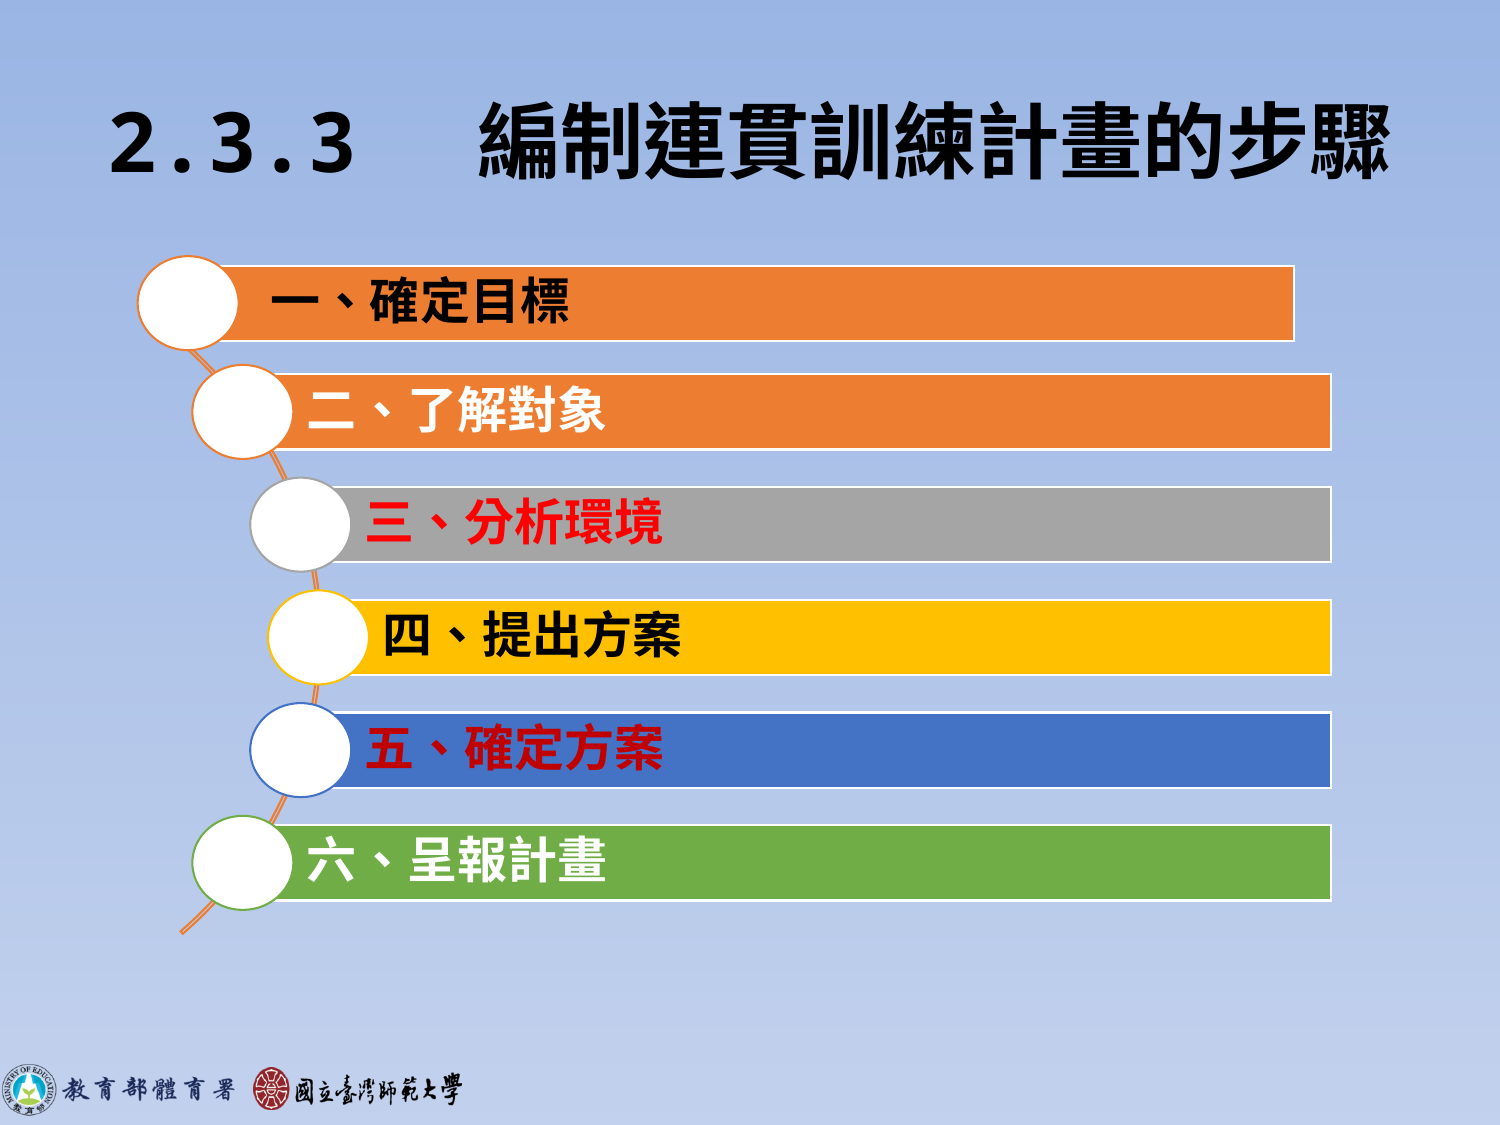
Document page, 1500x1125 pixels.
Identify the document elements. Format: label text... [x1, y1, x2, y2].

text_box 六、呈報計畫 [274, 825, 1332, 901]
text_box [267, 590, 369, 685]
text_box [250, 477, 352, 572]
text_box 一、確定目標 [219, 265, 1295, 341]
text_box 三、分析環境 [332, 487, 1332, 563]
text_box 二、了解對象 [274, 374, 1332, 450]
text_box 四、提出方案 [349, 599, 1332, 676]
text_box [192, 364, 294, 459]
text_box 五、確定方案 [332, 712, 1332, 788]
text_box [137, 256, 239, 351]
text_box [192, 815, 294, 910]
title 2.3.3 編制連貫訓練計畫的步驟 [75, 45, 1426, 233]
text_box [250, 703, 352, 798]
